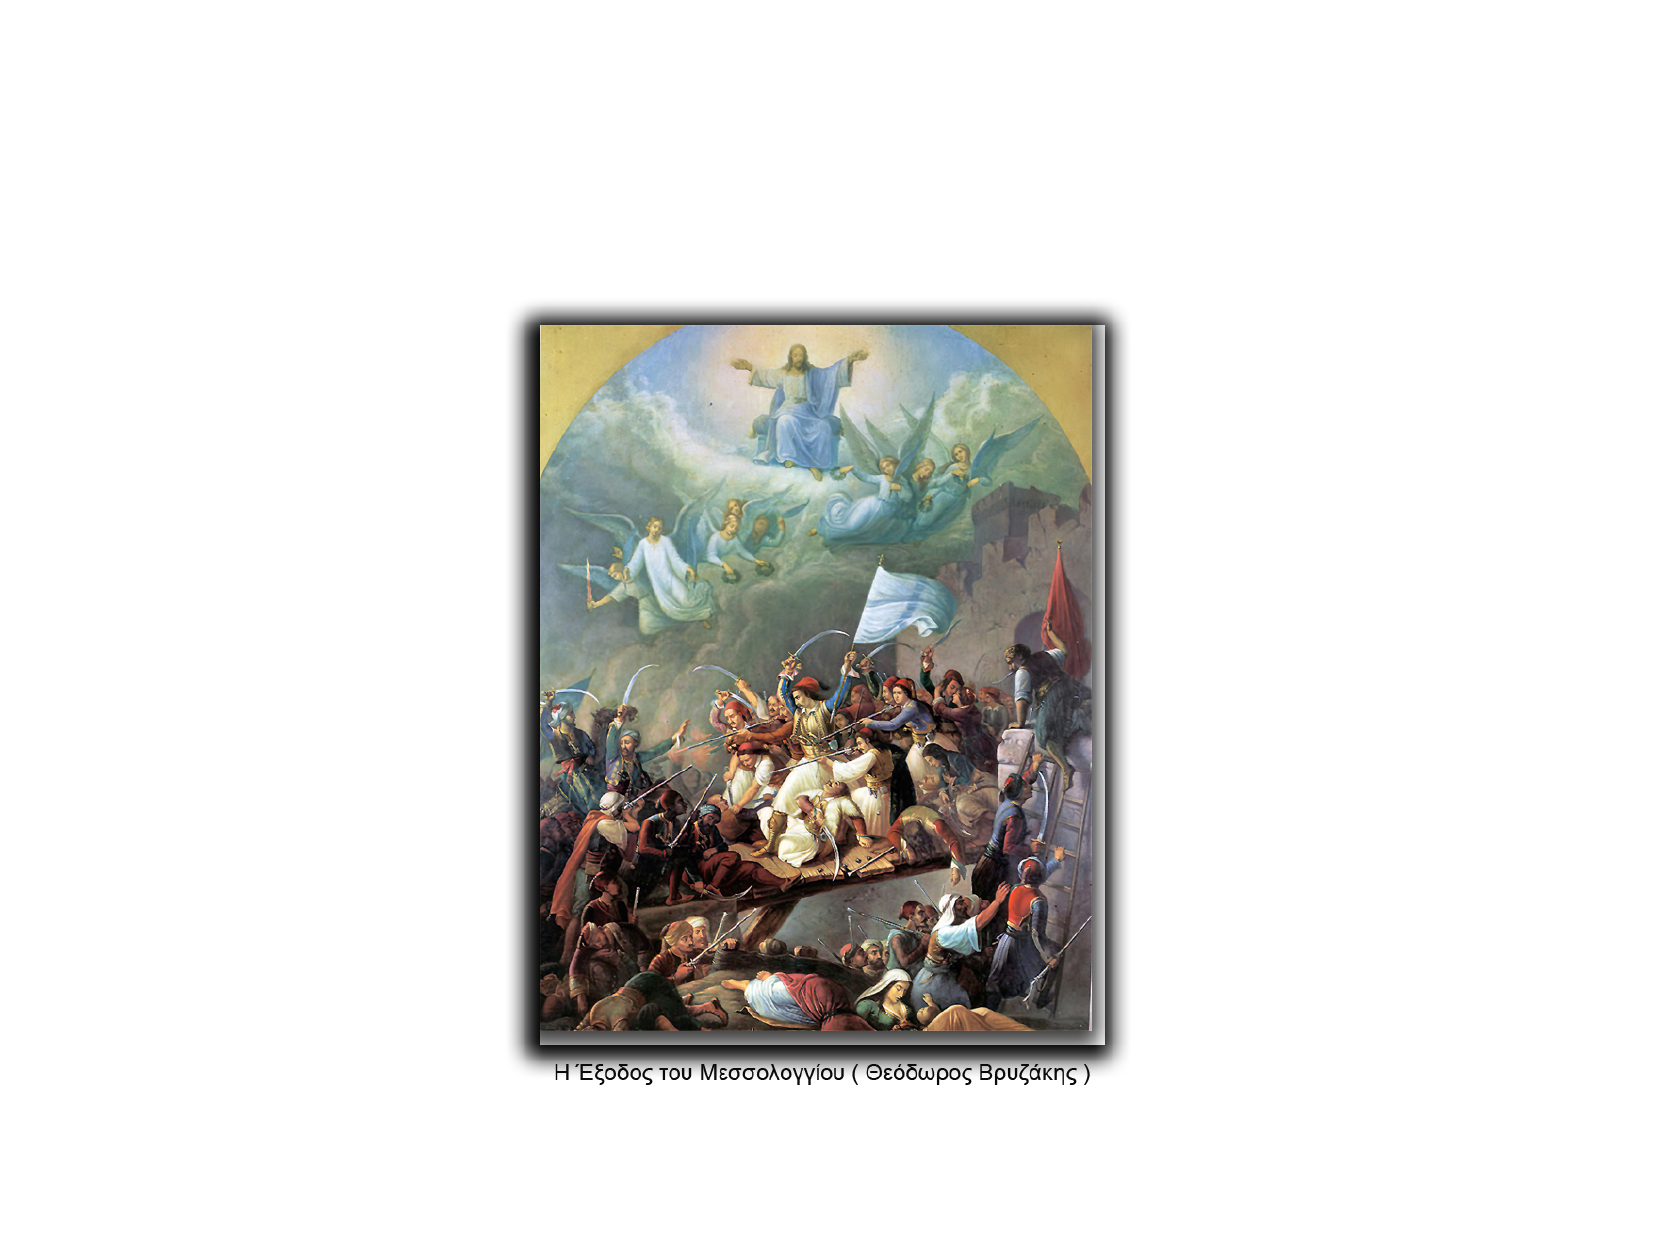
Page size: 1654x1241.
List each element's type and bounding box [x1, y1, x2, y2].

picture [426, 290, 1227, 1109]
